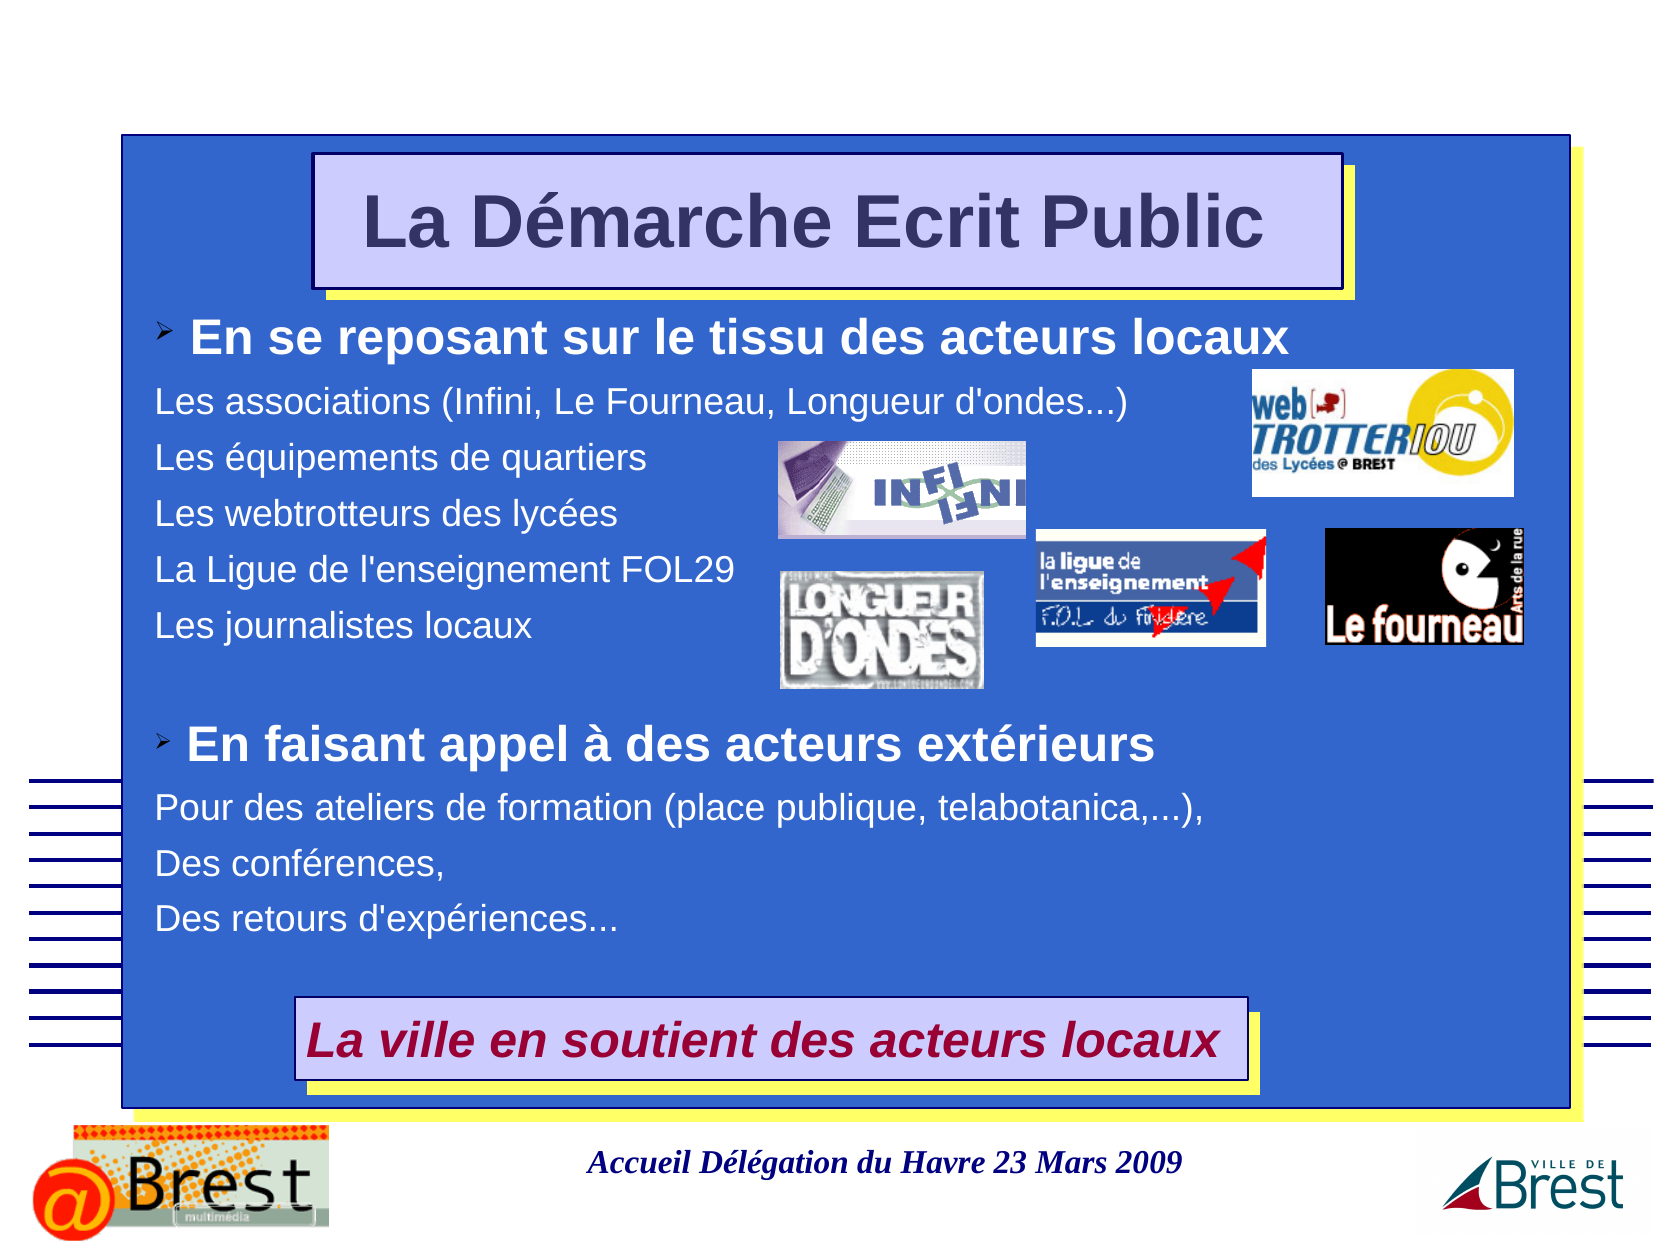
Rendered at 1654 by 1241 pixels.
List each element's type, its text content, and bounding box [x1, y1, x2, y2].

picture [1035, 529, 1267, 647]
picture [1252, 369, 1514, 497]
text_box La ville en soutient des acteurs locaux [306, 1011, 1290, 1079]
picture [28, 1125, 329, 1241]
picture [1325, 528, 1524, 646]
picture [778, 441, 1026, 539]
text_box La Démarche Ecrit Public [362, 179, 1273, 277]
text_box [295, 997, 1260, 1095]
picture [1414, 1128, 1651, 1238]
picture [780, 571, 984, 689]
text_box [313, 154, 1355, 300]
text_box En se reposant sur le tissu des acteurs locaux Les associations (Infini, Le Fourneau, Longueur d'ondes...) Les équipements de quartiers Les webtrotteurs des lycées La Ligue de l'enseignement FOL29 Les journalistes locaux En faisant appel à des acteurs extérieurs Pour des ateliers de formation (place publique, telabotanica,...), Des conférences, Des retours d'expériences... [154, 299, 1578, 1133]
